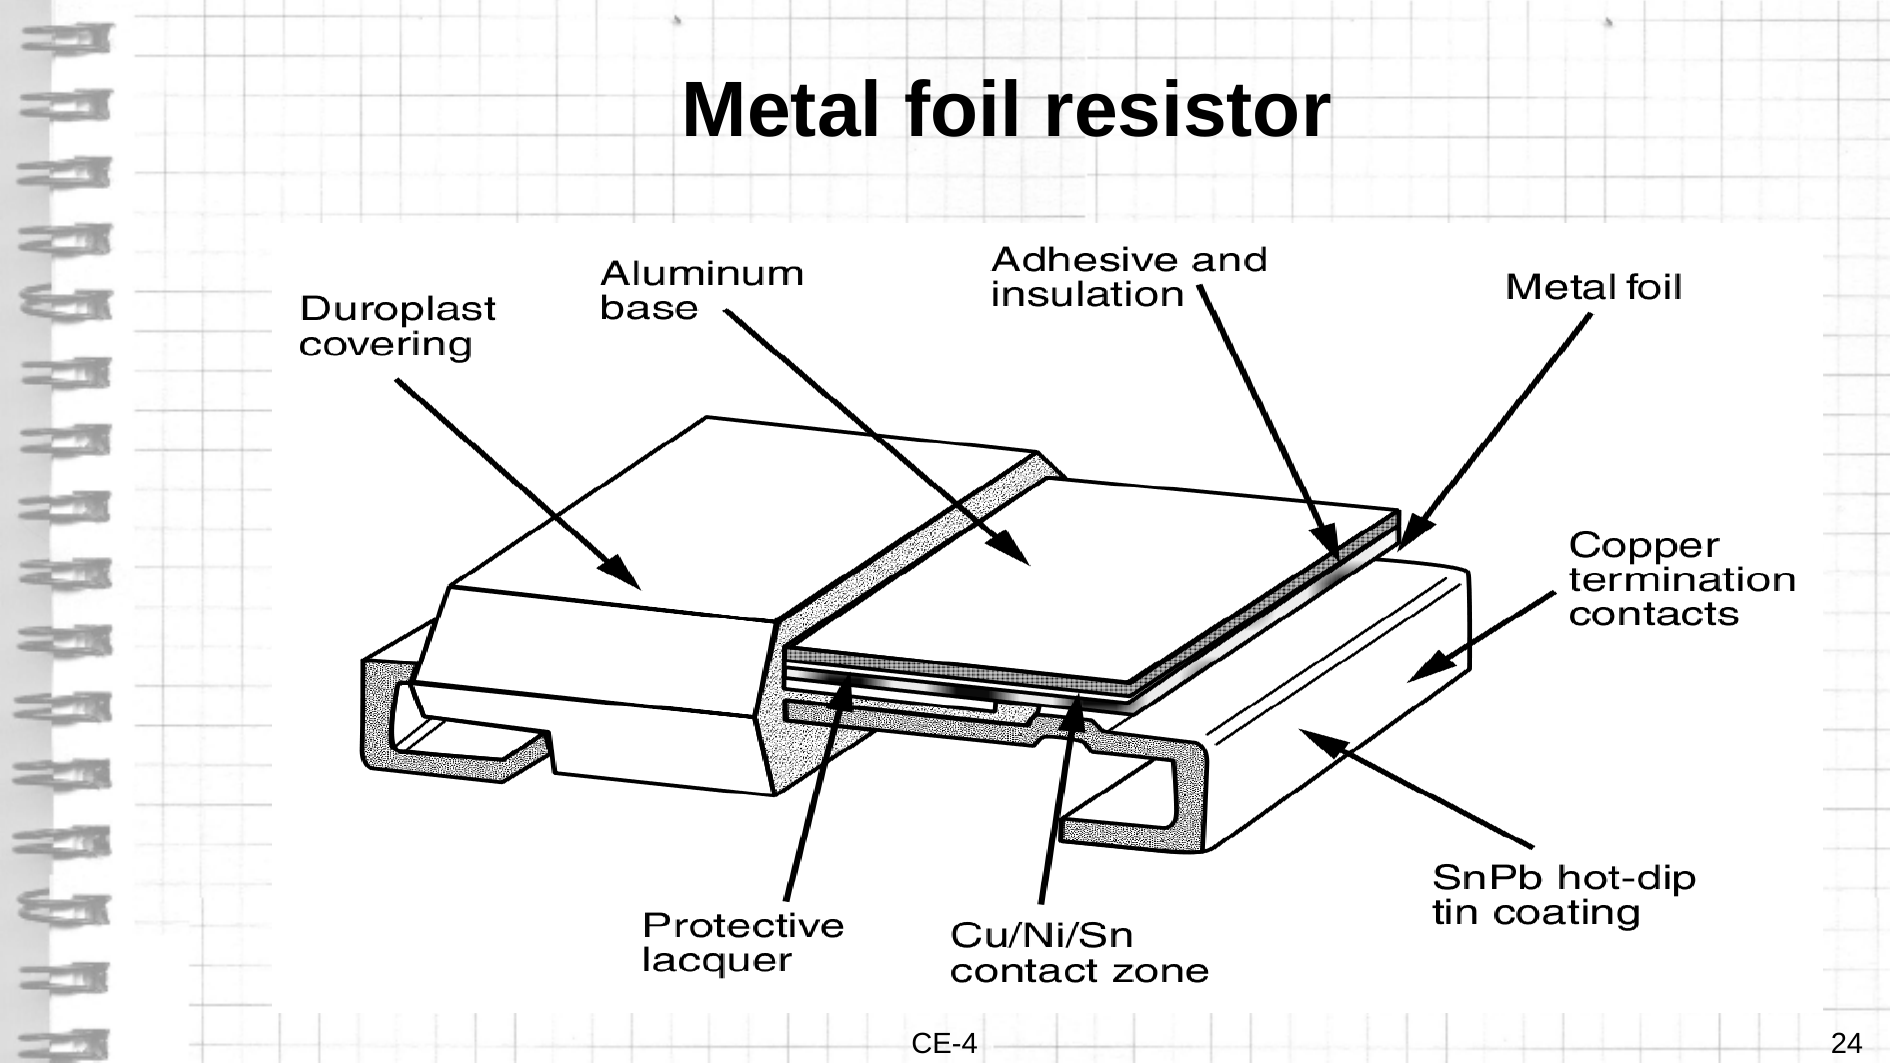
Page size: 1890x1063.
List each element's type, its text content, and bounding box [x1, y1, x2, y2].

picture [0, 0, 1890, 1063]
title Metal foil resistor [124, 20, 1890, 198]
